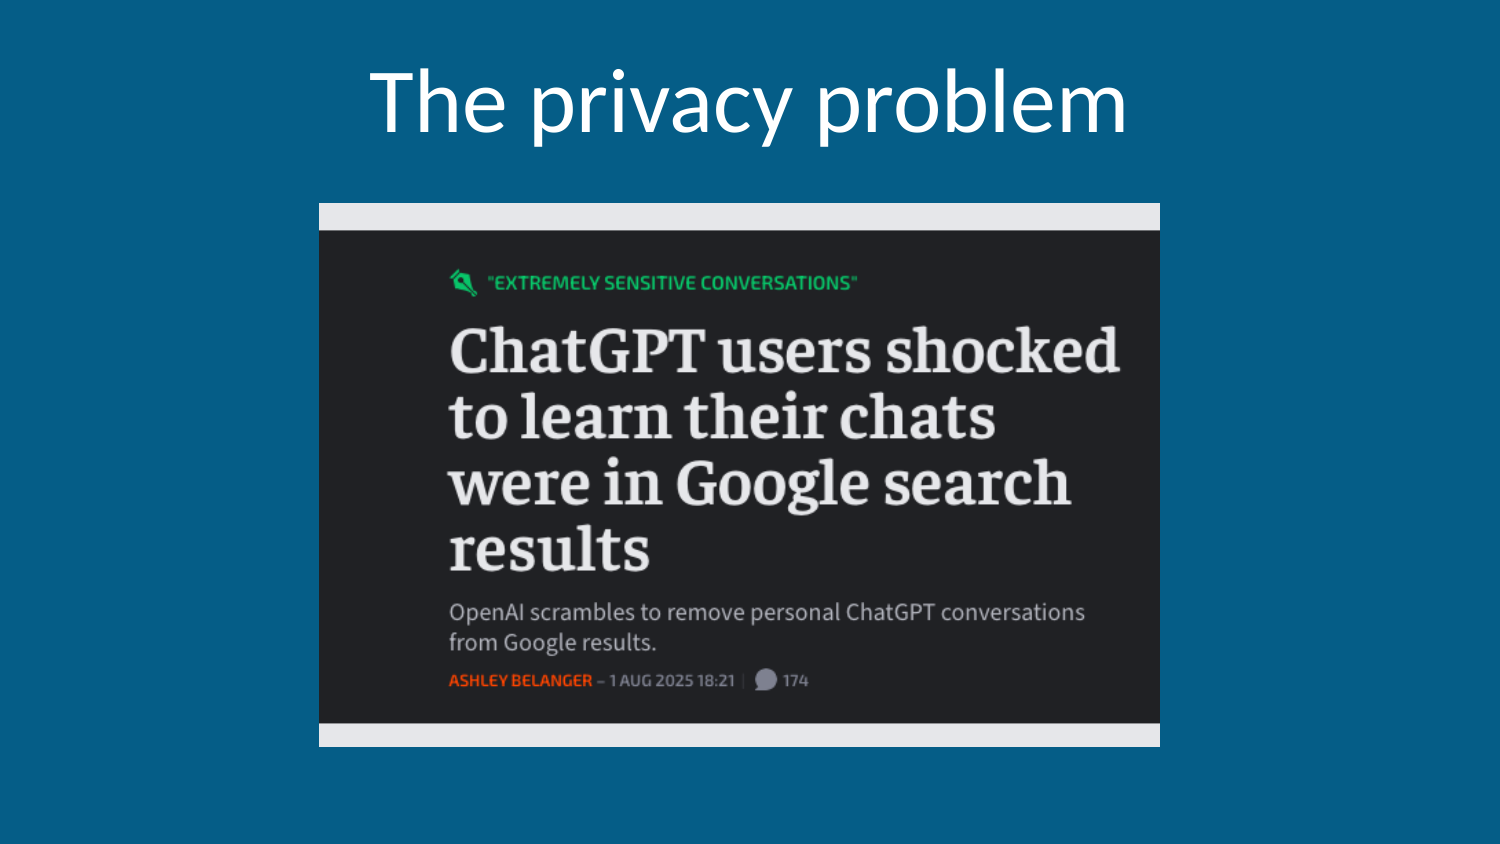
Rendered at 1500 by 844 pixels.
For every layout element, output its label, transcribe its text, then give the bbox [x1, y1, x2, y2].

title The privacy problem [75, 33, 1426, 175]
picture [320, 204, 1159, 746]
